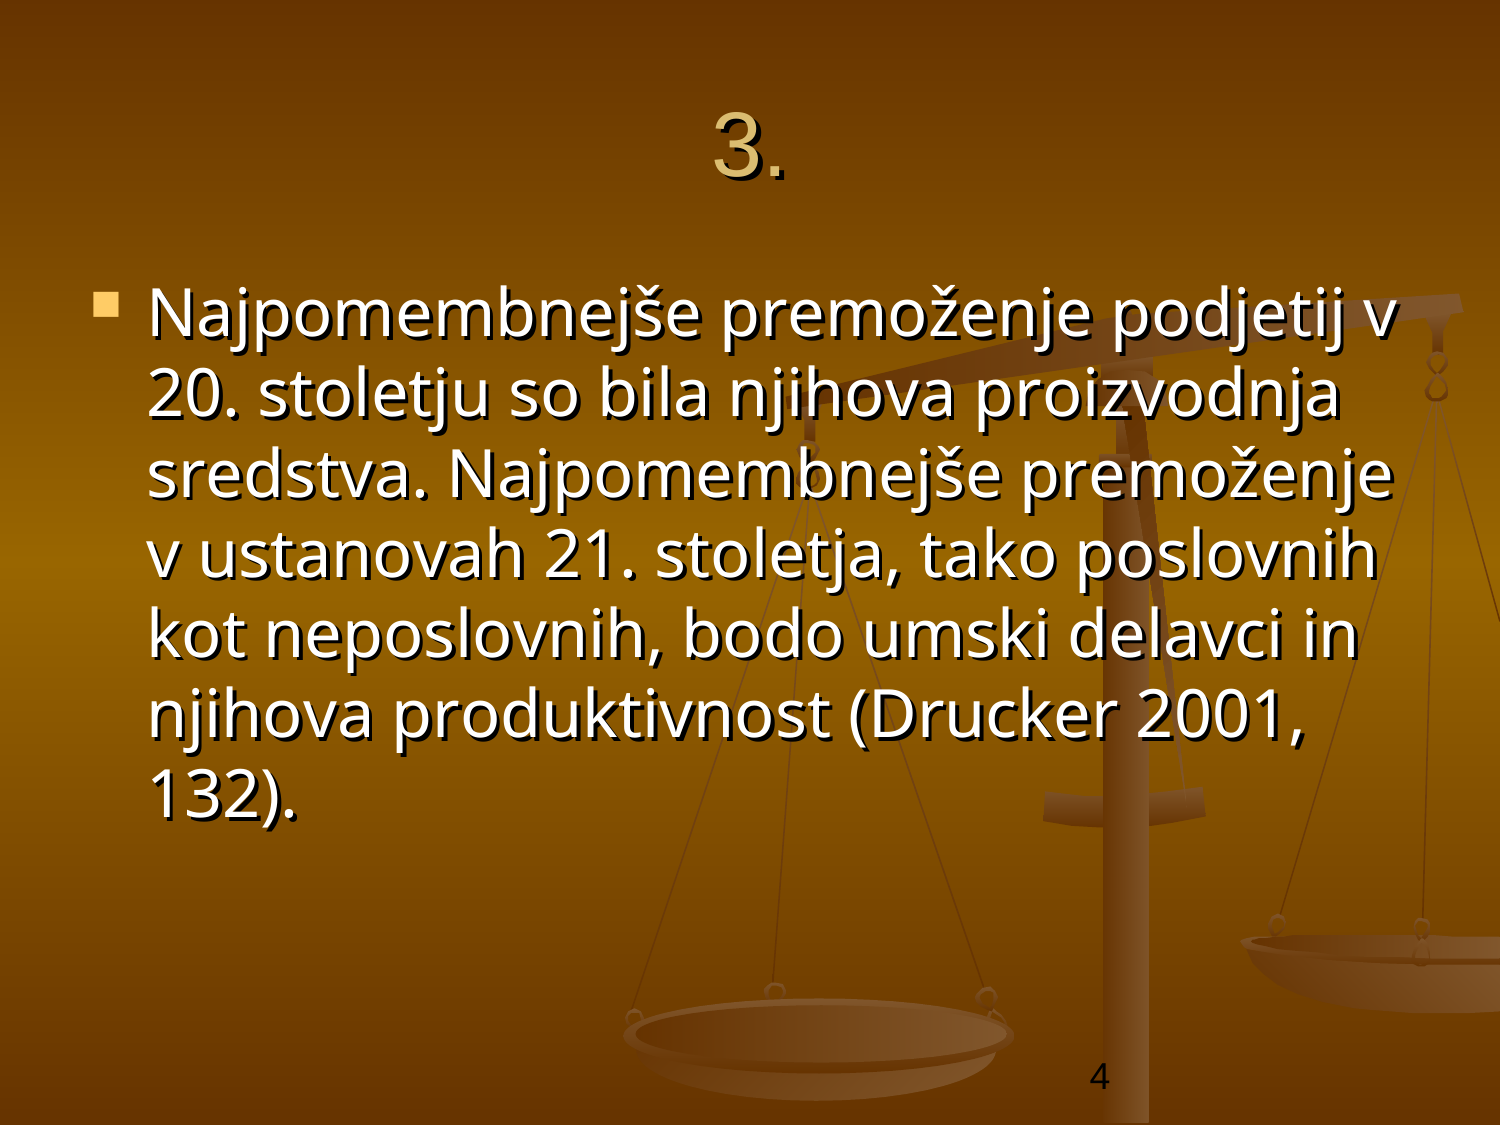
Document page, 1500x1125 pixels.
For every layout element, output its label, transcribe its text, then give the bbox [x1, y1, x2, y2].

list Najpomembnejše premoženje podjetij v 20. stoletju so bila njihova proizvodnja sredstva. Najpomembnejše premoženje v ustanovah 21. stoletja, tako poslovnih kot neposlovnih, bodo umski delavci in njihova produktivnost (Drucker 2001, 132). [75, 262, 1426, 1006]
title 3. [75, 45, 1426, 234]
